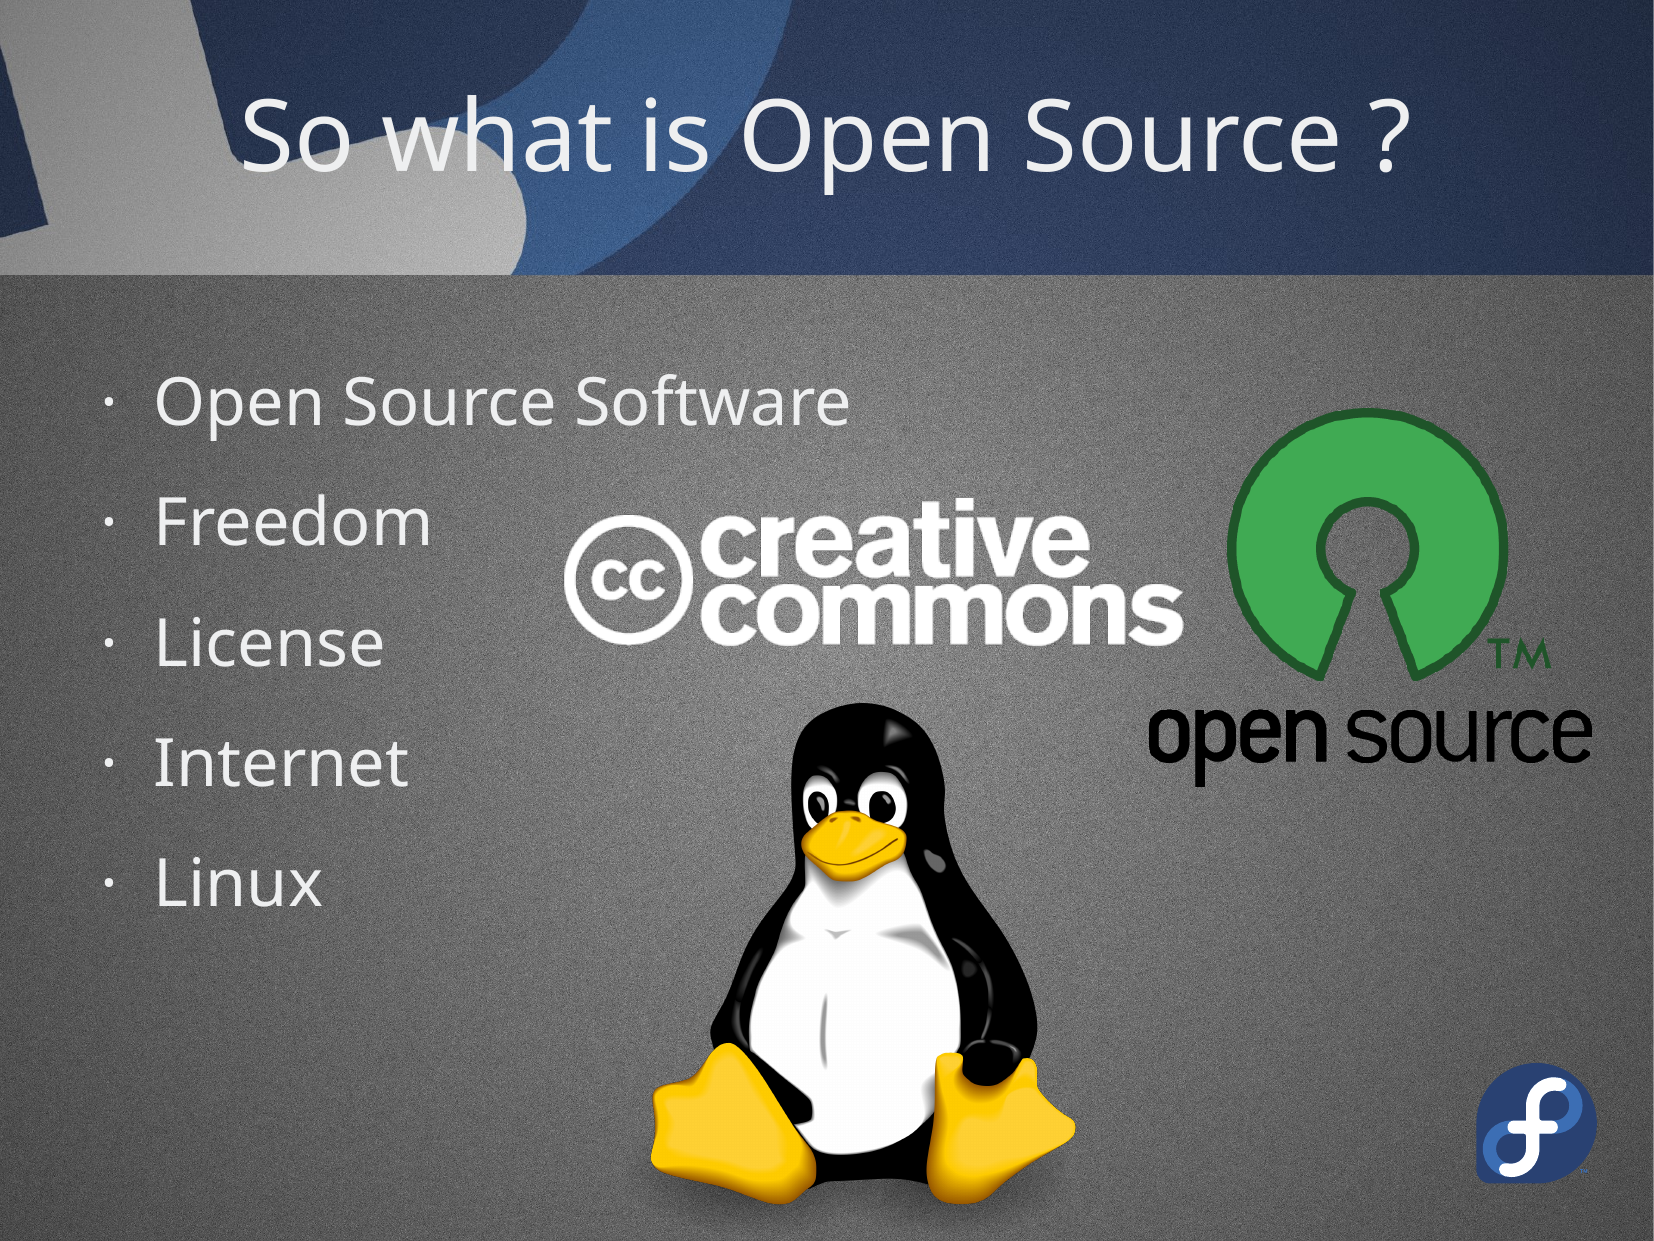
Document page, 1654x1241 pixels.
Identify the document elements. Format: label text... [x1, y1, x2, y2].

title So what is Open Source ? [88, 29, 1565, 237]
picture [0, 0, 1654, 1241]
list Open Source Software Freedom License Internet Linux [82, 354, 1560, 1063]
